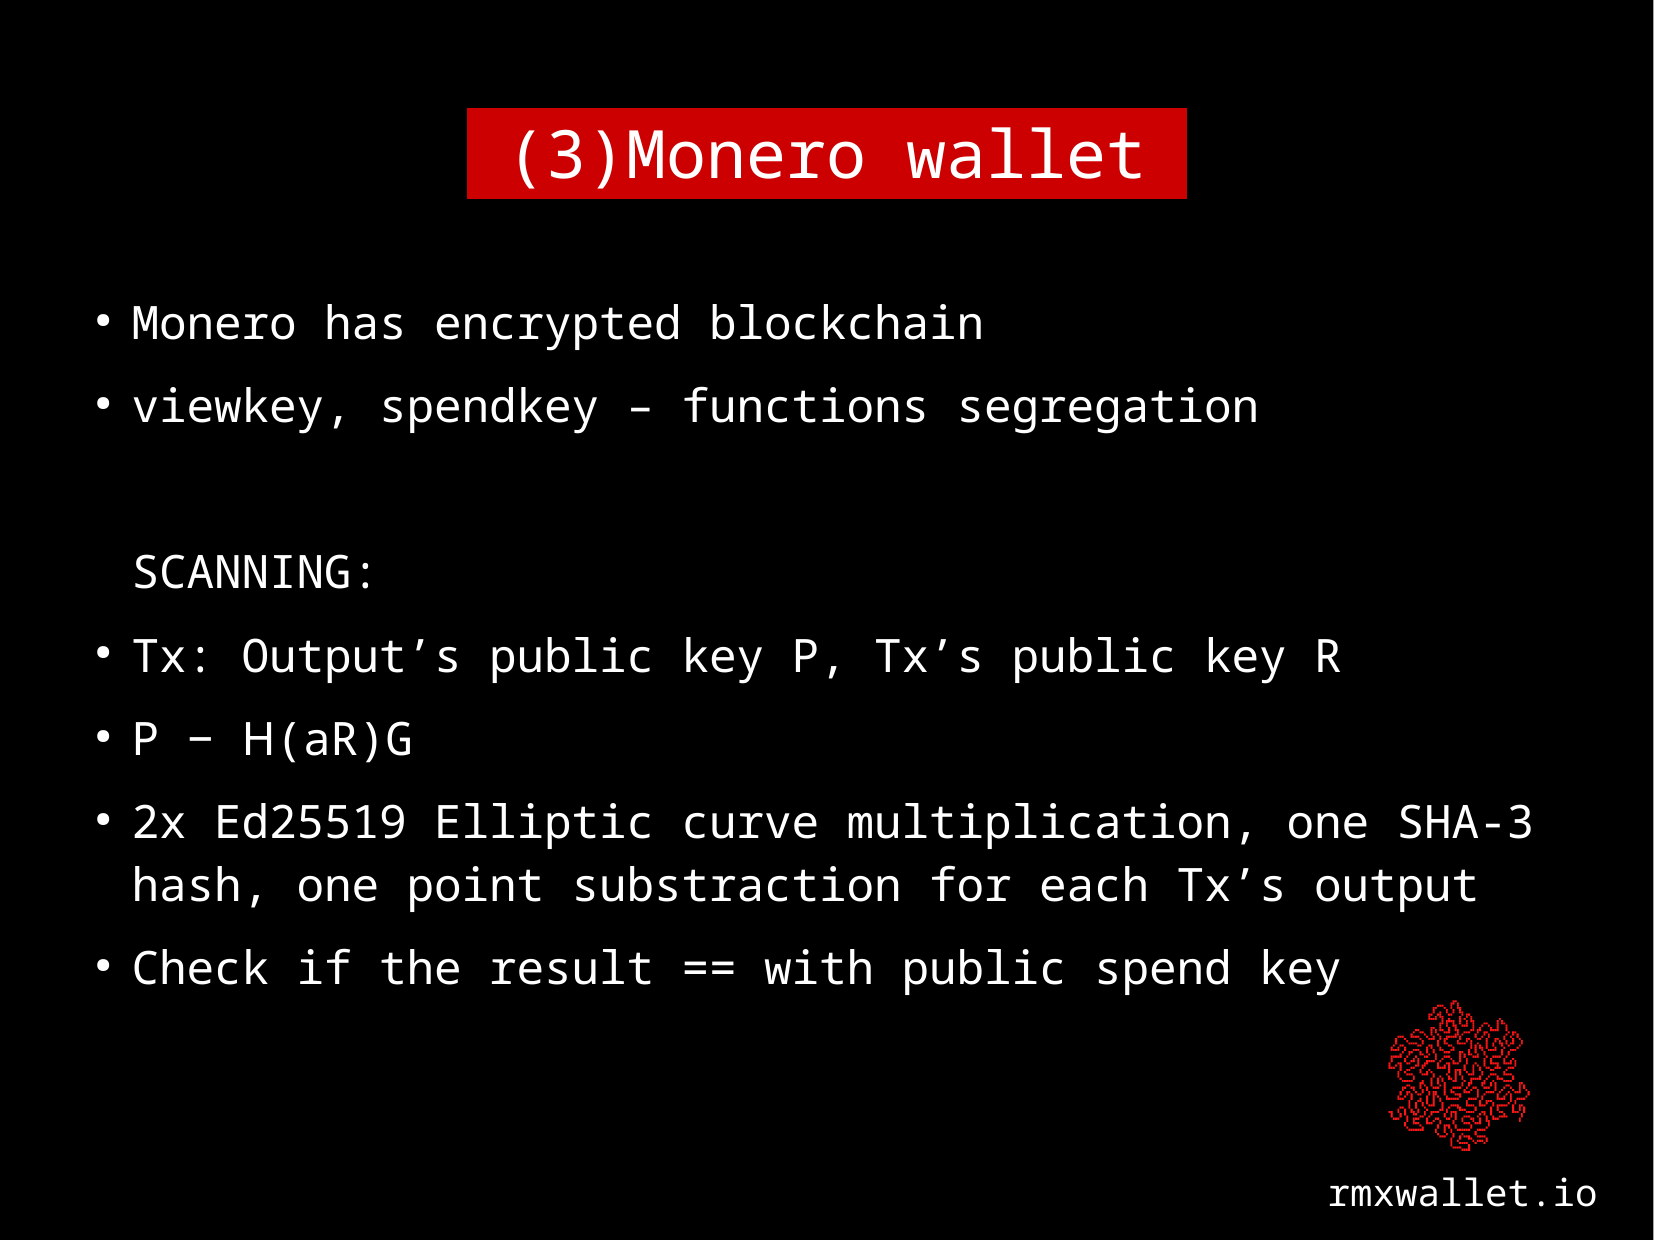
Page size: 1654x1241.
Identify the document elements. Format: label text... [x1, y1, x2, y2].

title (3)Monero wallet [82, 49, 1571, 257]
list Monero has encrypted blockchain viewkey, spendkey – functions segregation SCANNING: Tx: Output’s public key P, Tx’s public key R P − H(aR)G 2x Ed25519 Elliptic curve multiplication, one SHA-3 hash, one point substraction for each Tx’s output Check if the result == with public spend key [82, 290, 1571, 1010]
picture [1342, 989, 1568, 1158]
text_box rmxwallet.io [1312, 1158, 1636, 1218]
